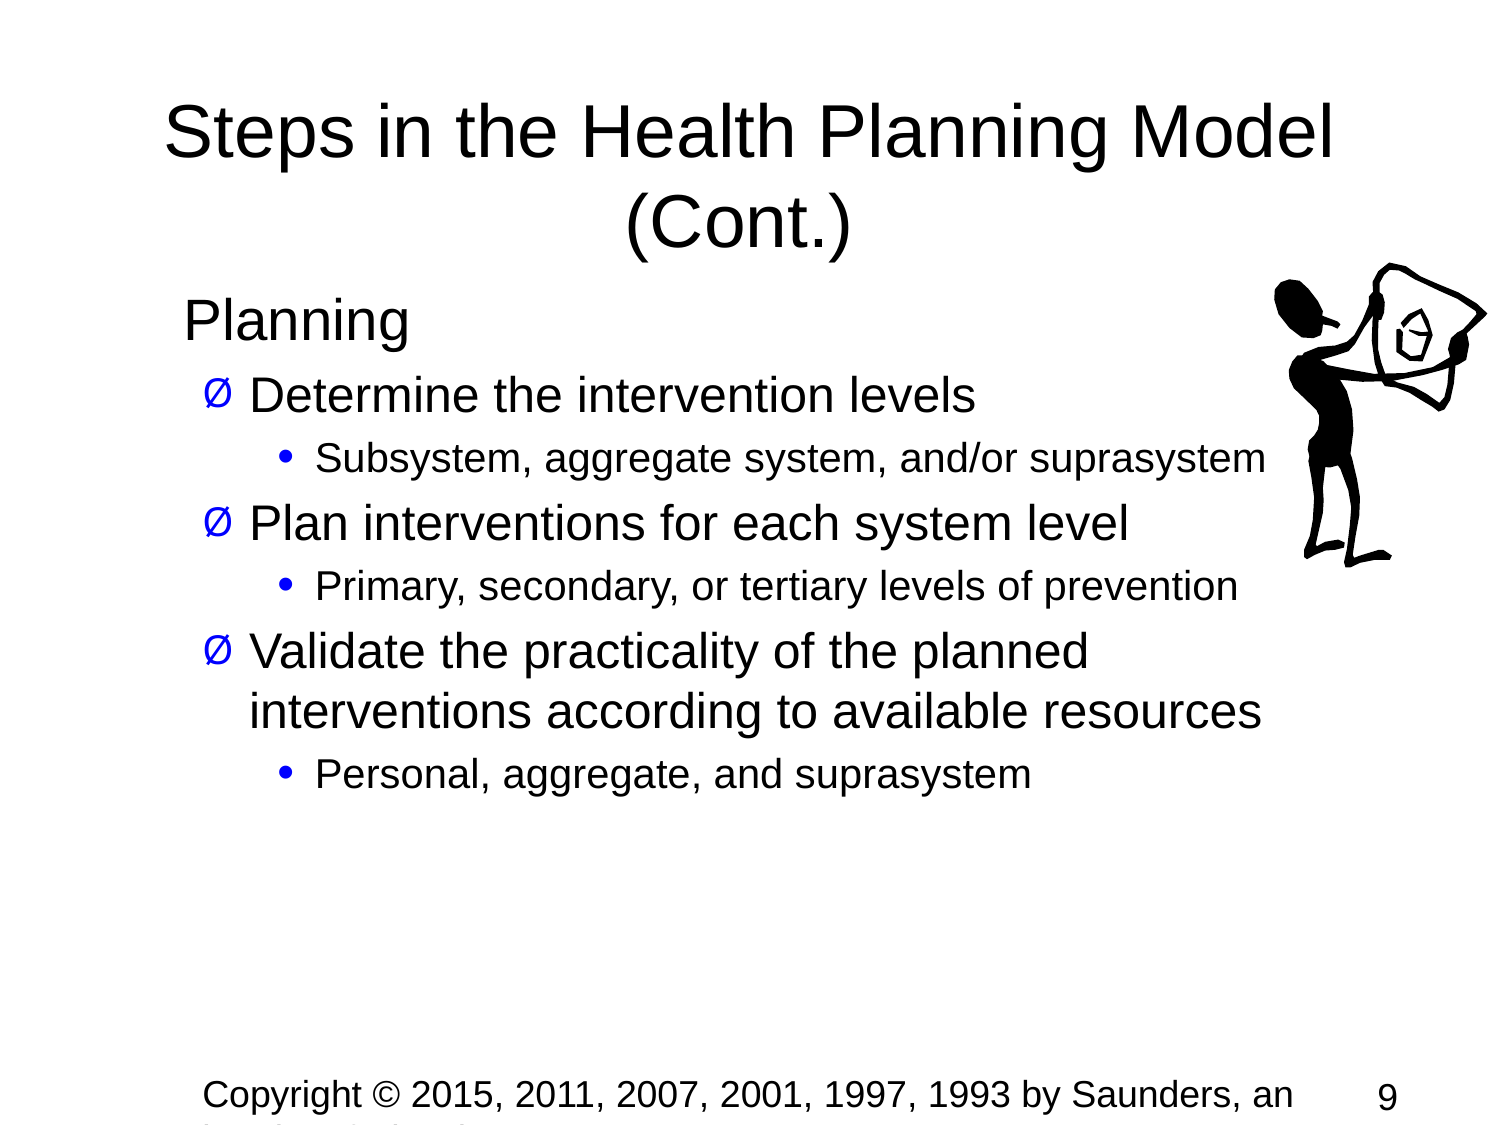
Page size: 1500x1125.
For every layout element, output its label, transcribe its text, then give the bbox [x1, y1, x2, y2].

picture [1274, 262, 1488, 568]
footer Copyright © 2015, 2011, 2007, 2001, 1997, 1993 by Saunders, an imprint of Elsevier Inc. [187, 1062, 1313, 1125]
list Planning Determine the intervention levels Subsystem, aggregate system, and/or suprasystem Plan interventions for each system level Primary, secondary, or tertiary levels of prevention Validate the practicality of the planned interventions according to available resources Personal, aggregate, and suprasystem [112, 275, 1388, 1050]
title Steps in the Health Planning Model (Cont.) [112, 75, 1388, 250]
slide_number <number> [1362, 1065, 1463, 1125]
